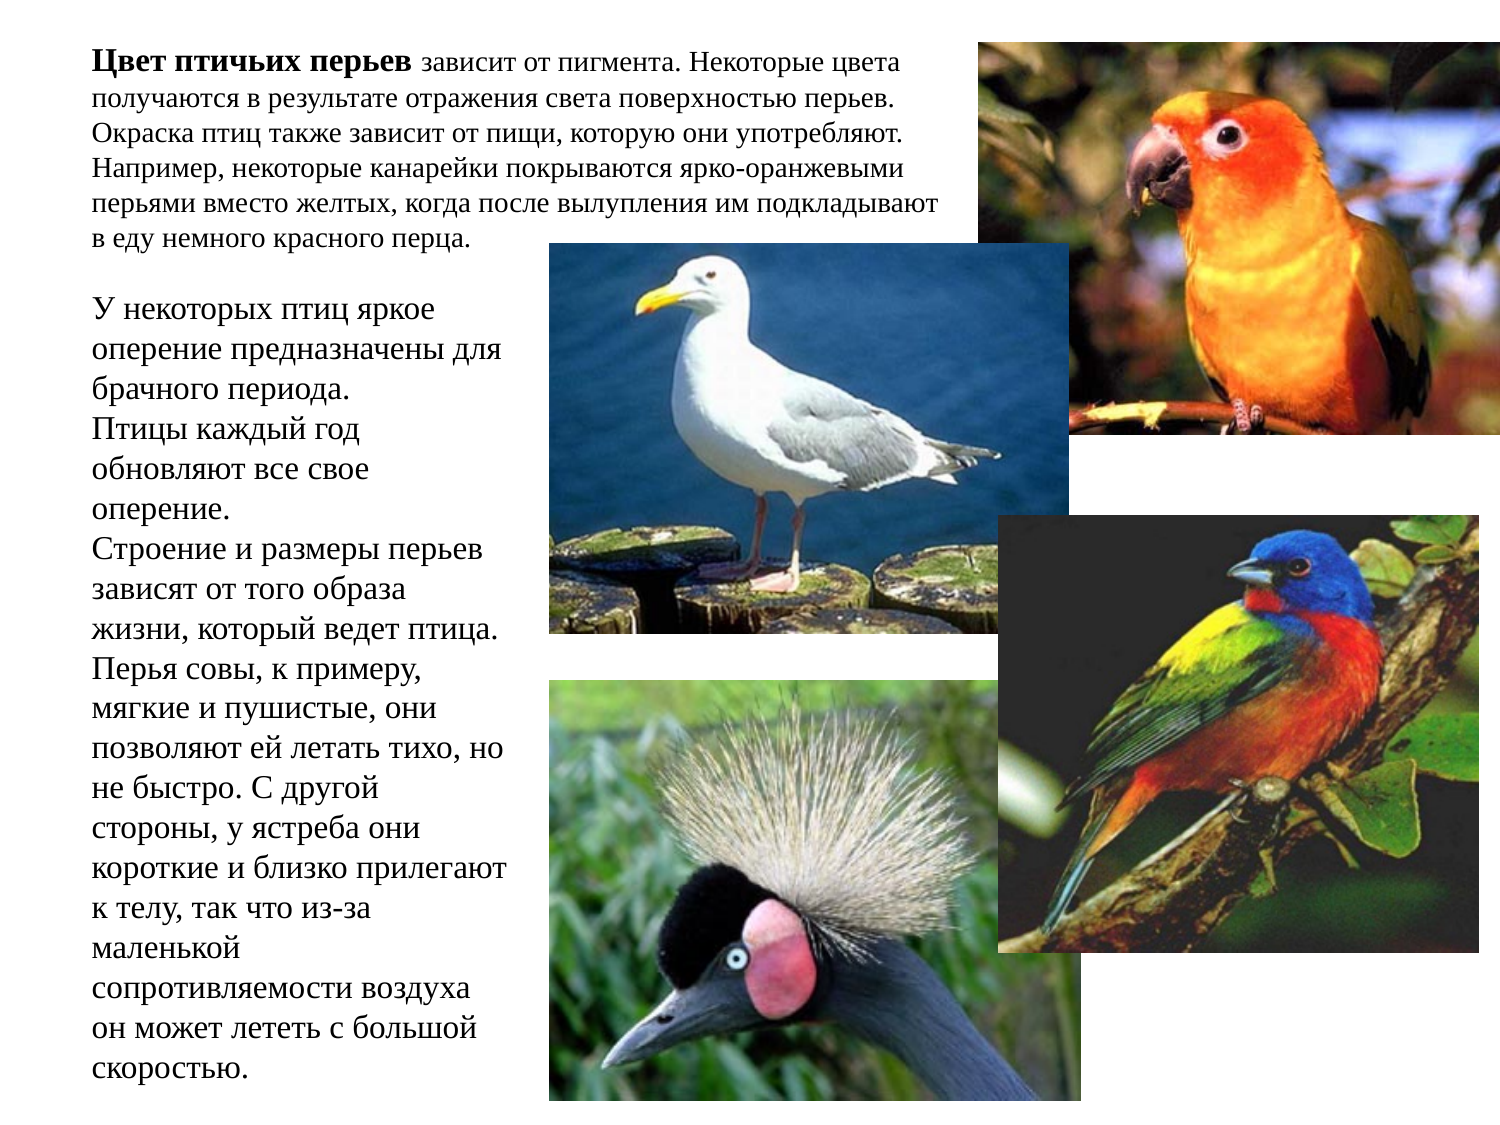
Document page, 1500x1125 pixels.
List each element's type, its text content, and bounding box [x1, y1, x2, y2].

text_box Цвет птичьих перьев зависит от пигмента. Некоторые цвета получаются в результате отражения света поверхностью перьев. Окраска птиц также зависит от пищи, которую они употребляют. Например, некоторые канарейки покрываются ярко-оранжевыми перьями вместо желтых, когда после вылупления им подкладывают в еду немного красного перца. [76, 30, 963, 264]
text_box У некоторых птиц яркое оперение предназначены для брачного периода. Птицы каждый год обновляют все свое оперение. Строение и размеры перьев зависят от того образа жизни, который ведет птица. Перья совы, к примеру, мягкие и пушистые, они позволяют ей летать тихо, но не быстро. С другой стороны, у ястреба они короткие и близко прилегают к телу, так что из-за маленькой сопротивляемости воздуха он может лететь с большой скоростью. [76, 278, 526, 1123]
picture [549, 42, 1500, 1101]
